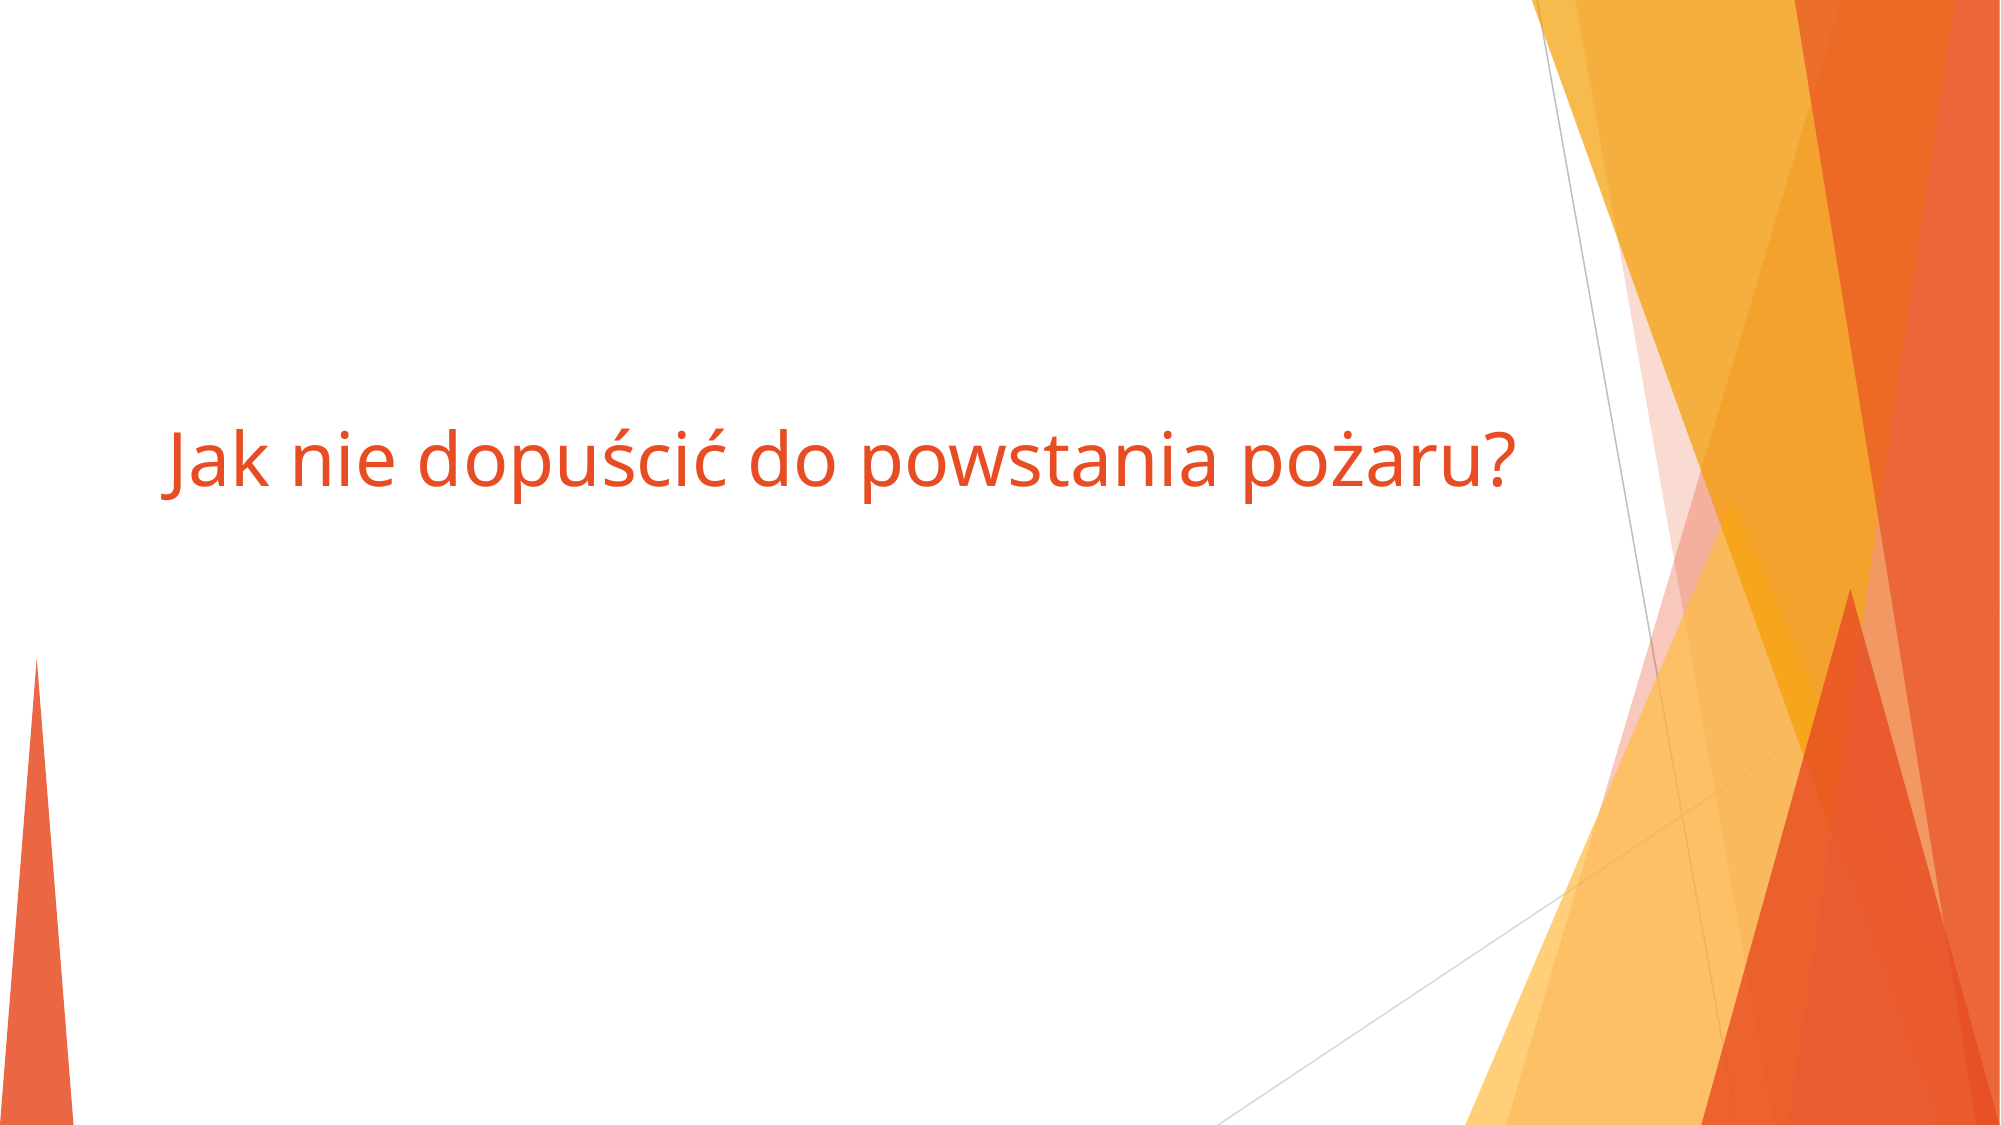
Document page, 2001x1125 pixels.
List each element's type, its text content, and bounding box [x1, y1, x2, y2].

title Jak nie dopuścić do powstania pożaru? [153, 404, 1564, 622]
